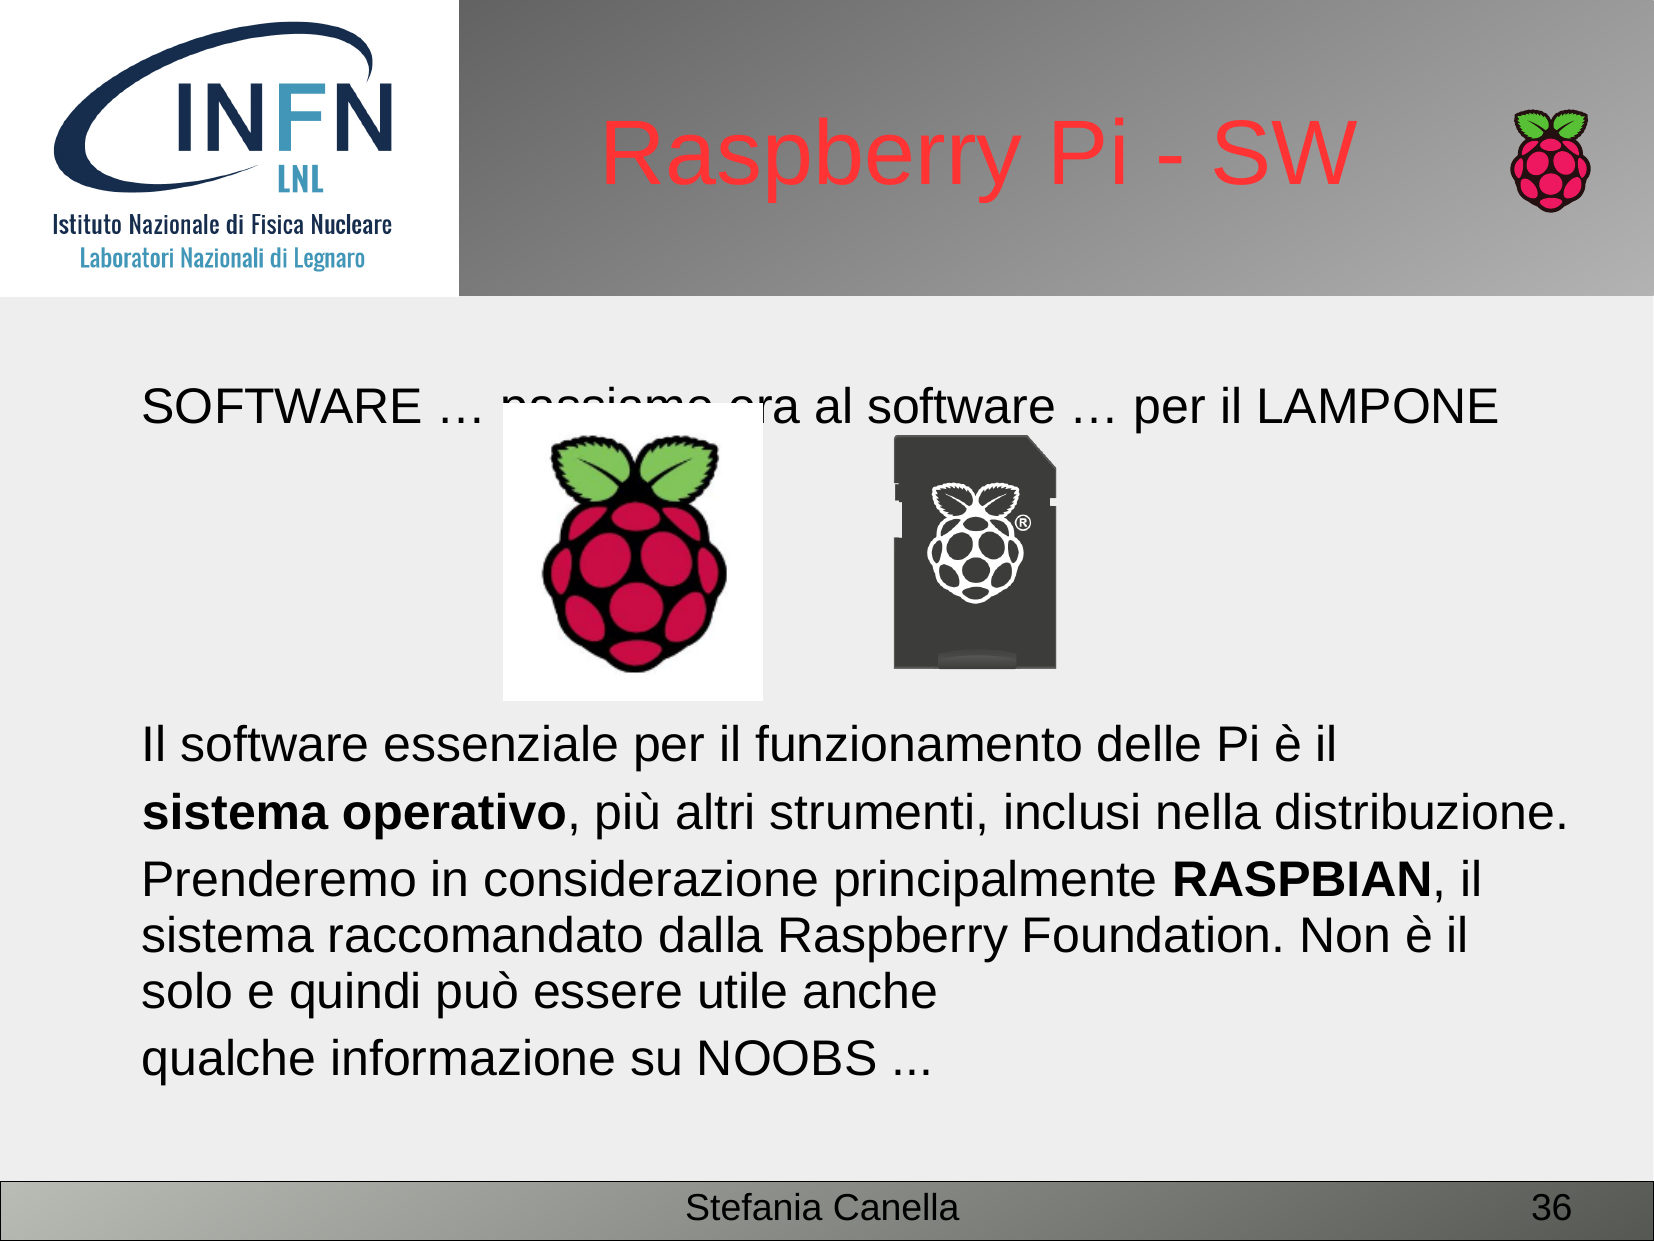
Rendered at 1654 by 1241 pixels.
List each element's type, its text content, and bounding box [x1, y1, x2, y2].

subtitle SOFTWARE … passiamo ora al software … per il LAMPONE Il software essenziale per il funzionamento delle Pi è il sistema operativo, più altri strumenti, inclusi nella distribuzione. Prenderemo in considerazione principalmente RASPBIAN, il sistema raccomandato dalla Raspberry Foundation. Non è il solo e quindi può essere utile anche qualche informazione su NOOBS ... [82, 341, 1571, 1124]
text_box [984, 1181, 1516, 1241]
text_box 34 [1516, 1178, 1654, 1241]
text_box [0, 1181, 670, 1241]
picture [0, 0, 459, 297]
text_box Stefania Canella [670, 1178, 984, 1241]
title Raspberry Pi - SW [459, 49, 1571, 257]
picture [796, 404, 1151, 700]
picture [503, 403, 763, 701]
text_box [459, 0, 1654, 296]
